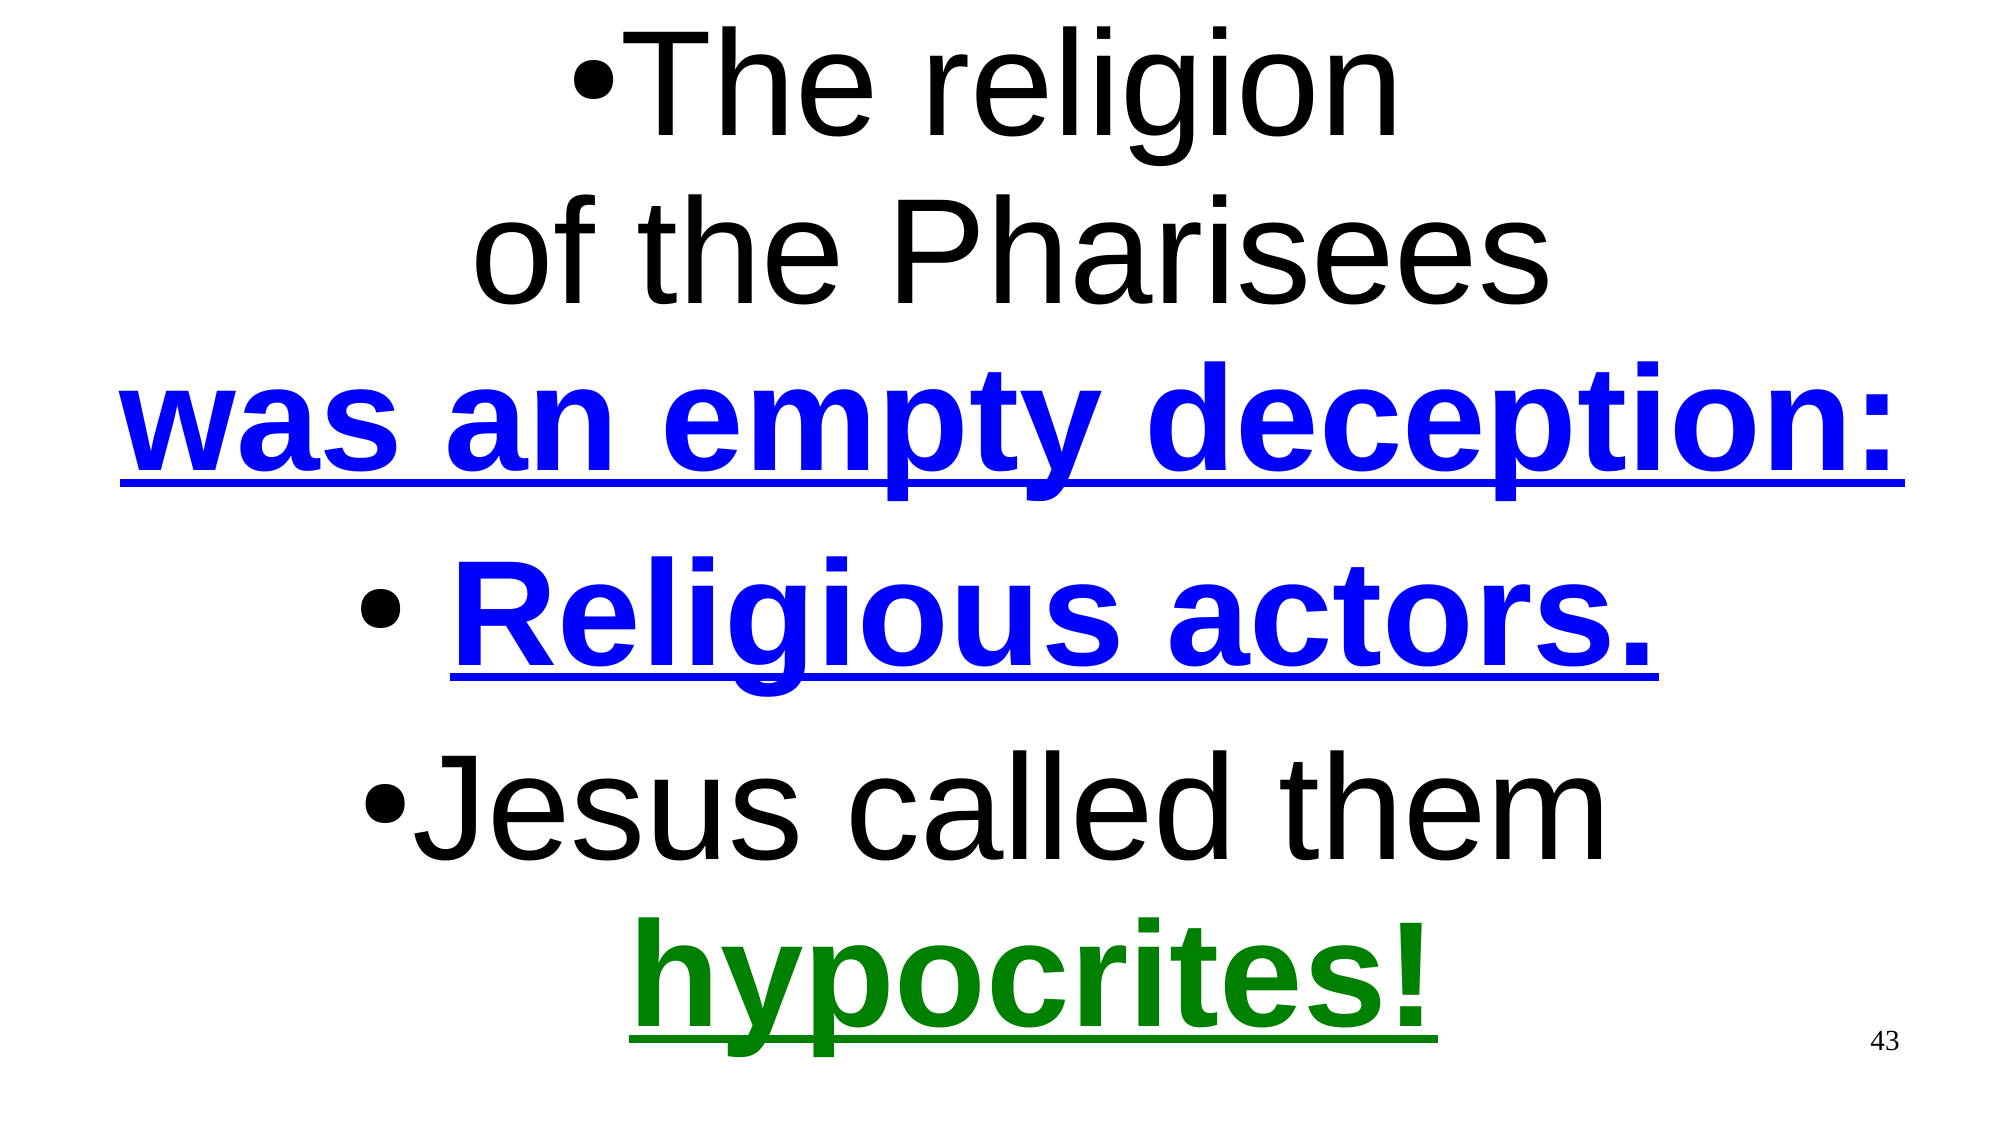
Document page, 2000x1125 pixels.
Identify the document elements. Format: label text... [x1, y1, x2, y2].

list The religion of the Pharisees was an empty deception: Religious actors. Jesus called them hypocrites! [0, 0, 1996, 1123]
